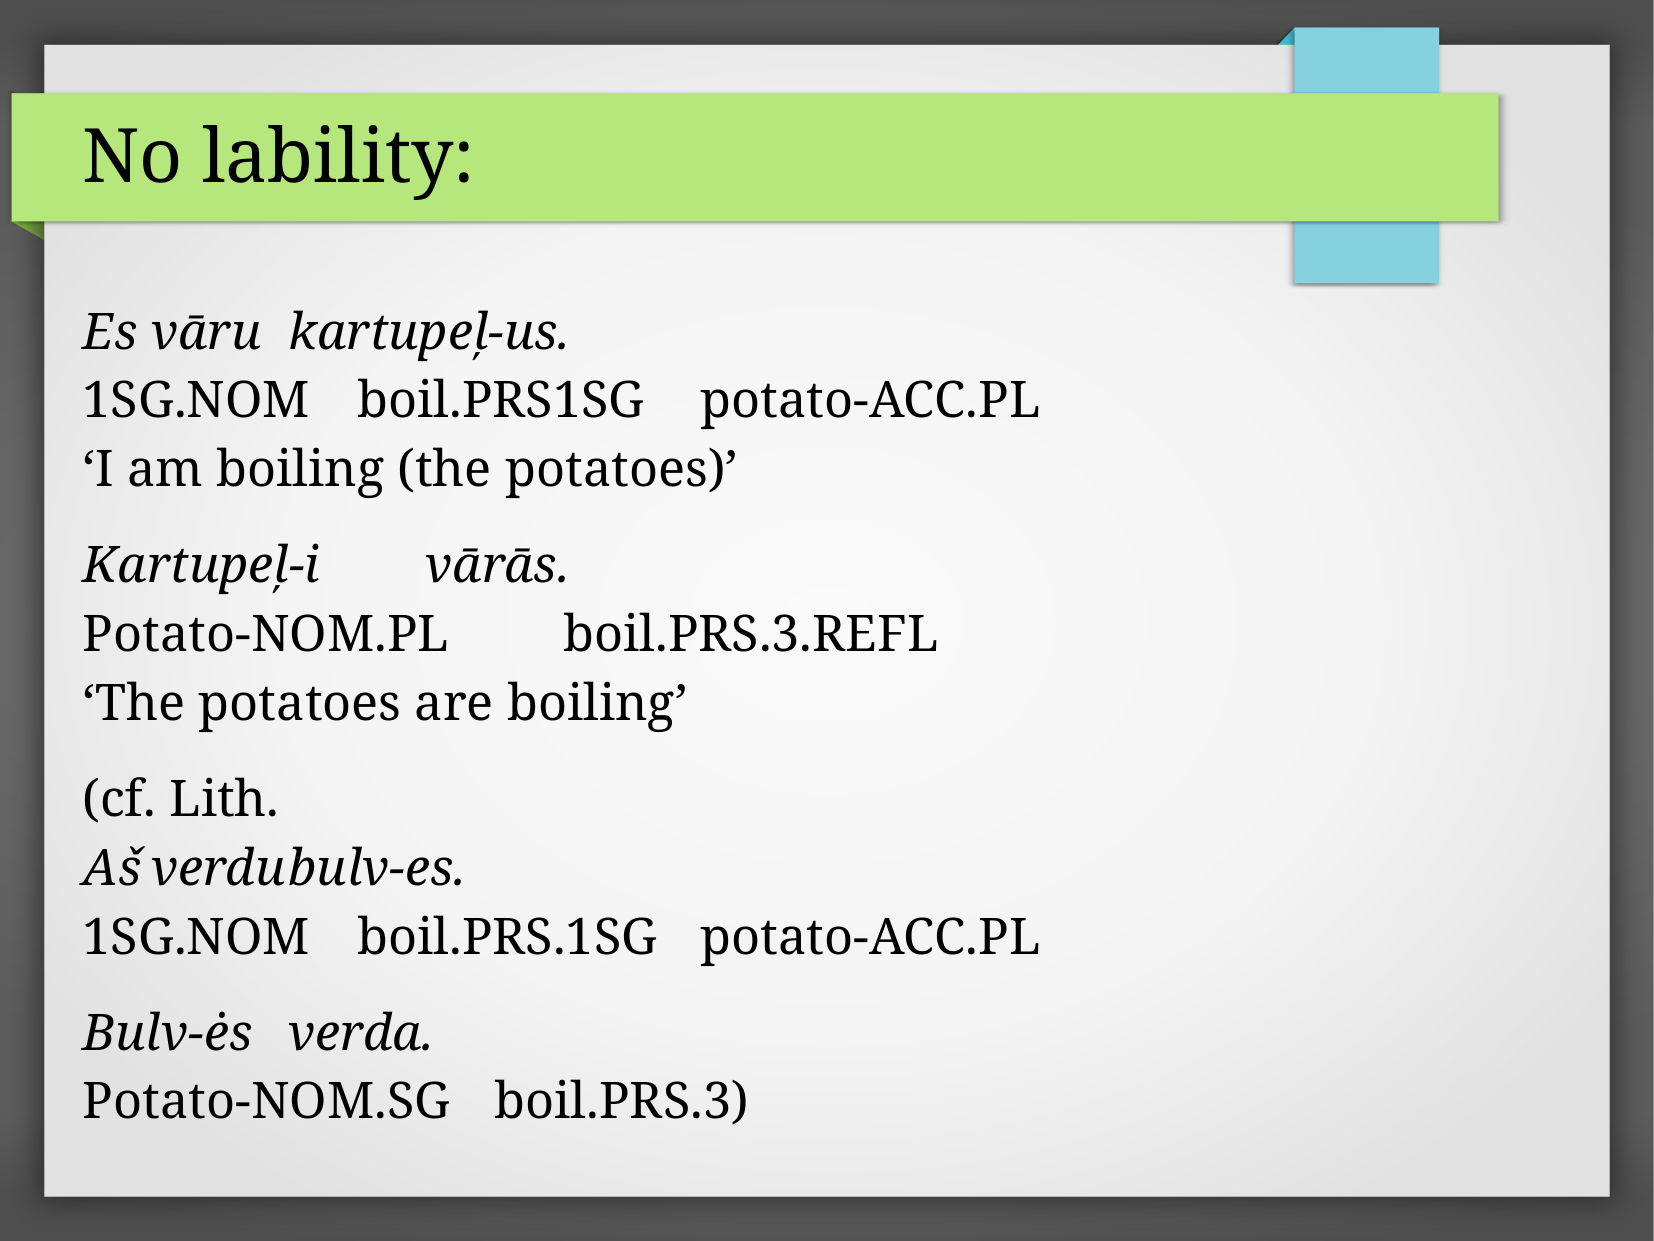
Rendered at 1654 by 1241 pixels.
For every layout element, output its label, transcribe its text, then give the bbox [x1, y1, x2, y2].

picture [0, 0, 1654, 1241]
list Es vāru kartupeļ-us. 1SG.NOM boil.PRS1SG potato-ACC.PL ‘I am boiling (the potatoes)’ Kartupeļ-i vārās. Potato-NOM.PL boil.PRS.3.REFL ‘The potatoes are boiling’ (cf. Lith. Aš verdu bulv-es. 1SG.NOM boil.PRS.1SG potato-ACC.PL Bulv-ės verda. Potato-NOM.SG boil.PRS.3) [82, 295, 1571, 1134]
title No lability: [82, 94, 1264, 213]
